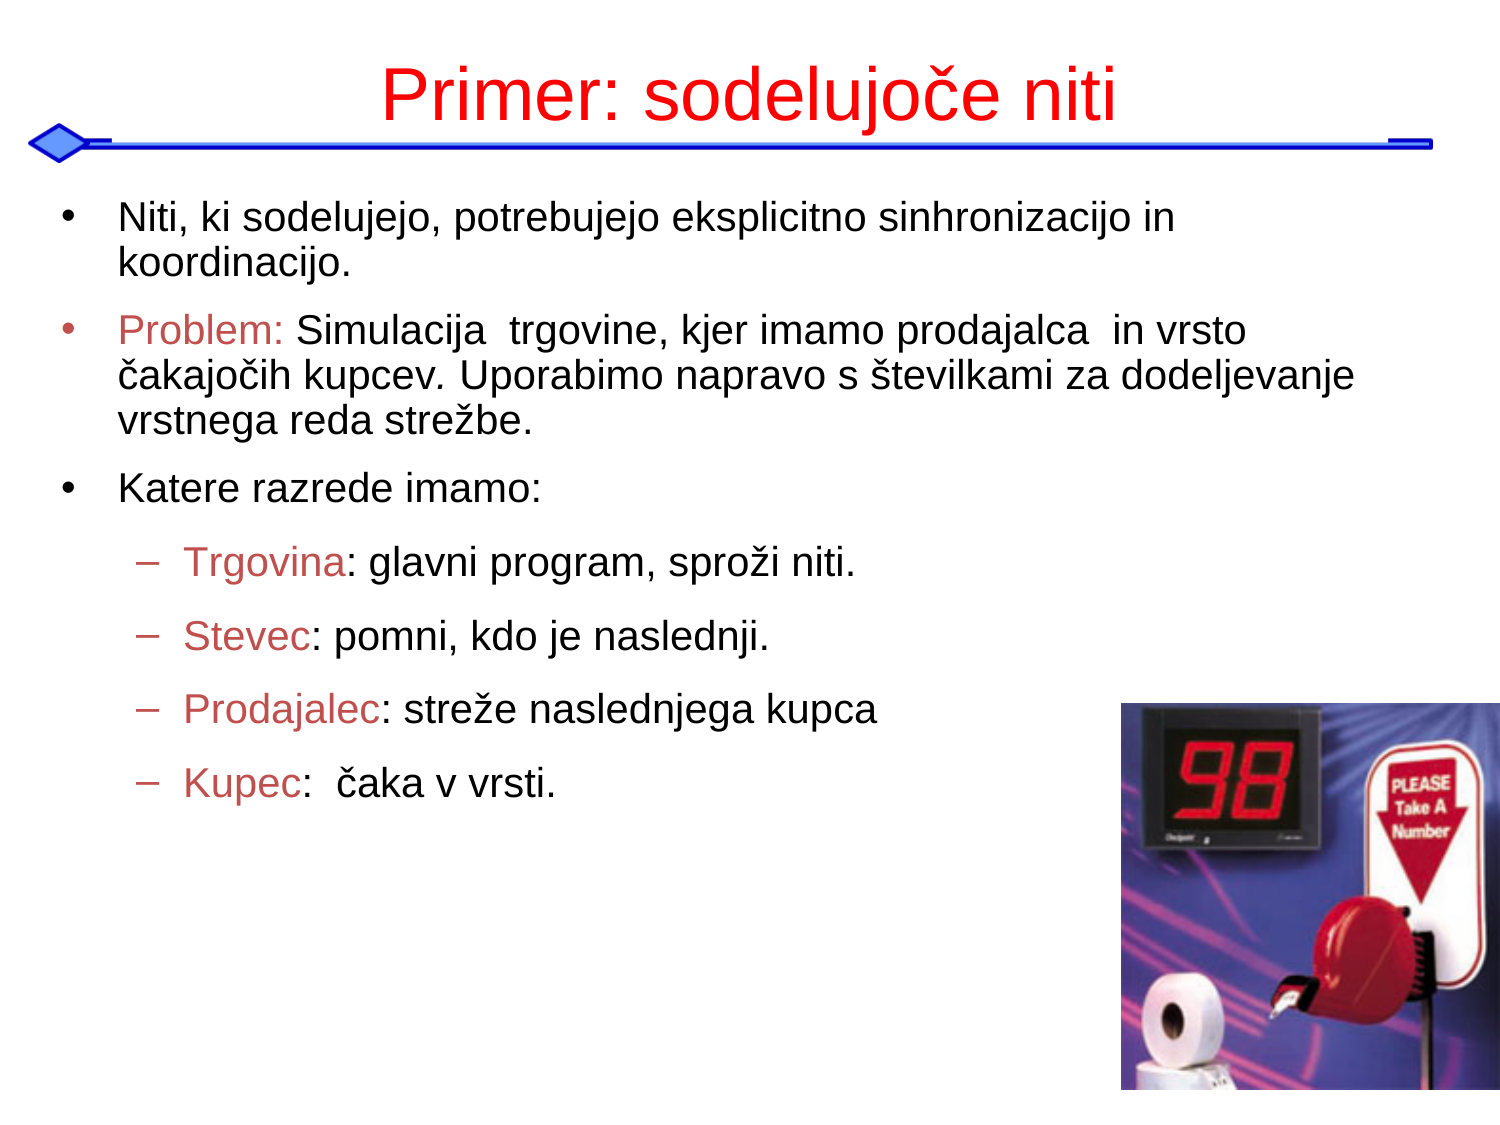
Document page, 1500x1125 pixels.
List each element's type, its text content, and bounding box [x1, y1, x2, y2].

text_box [1121, 703, 1500, 1090]
title Primer: sodelujoče niti [111, 37, 1389, 143]
text_box Niti, ki sodelujejo, potrebujejo eksplicitno sinhronizacijo in koordinacijo. Problem: Simulacija trgovine, kjer imamo prodajalca in vrsto čakajočih kupcev. Uporabimo napravo s številkami za dodeljevanje vrstnega reda strežbe. Katere razrede imamo: Trgovina: glavni program, sproži niti. Stevec: pomni, kdo je naslednji. Prodajalec: streže naslednjega kupca Kupec: čaka v vrsti. [46, 187, 1436, 1007]
picture [28, 123, 1433, 163]
